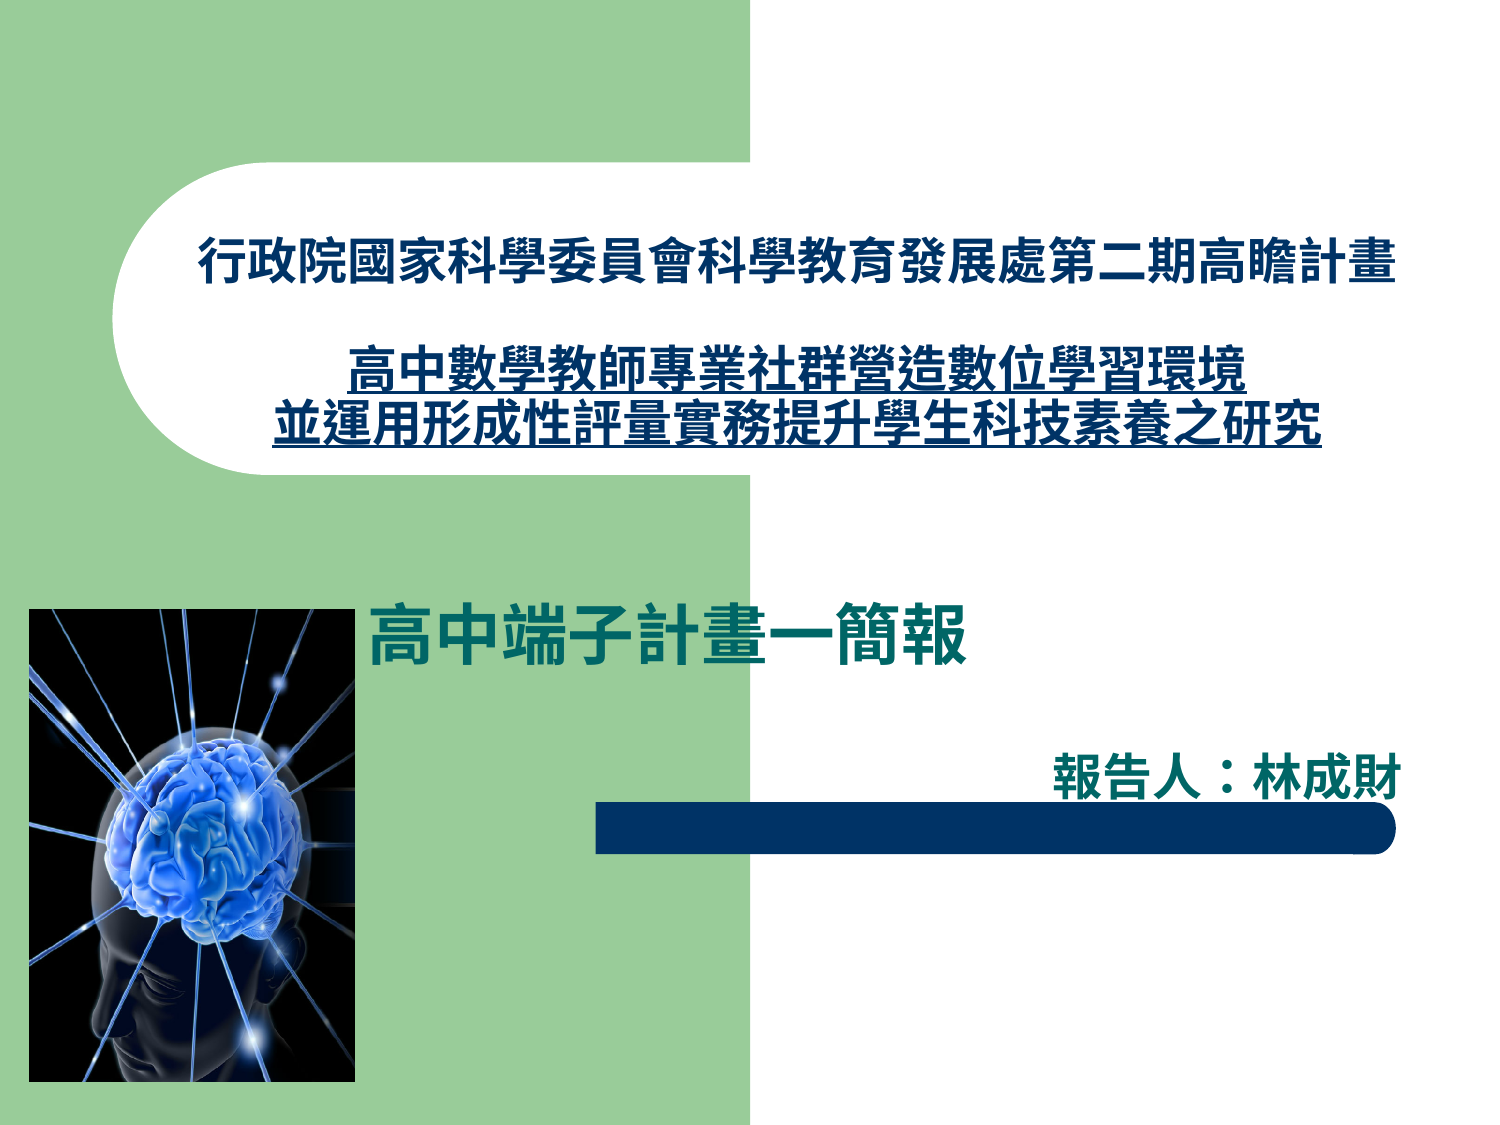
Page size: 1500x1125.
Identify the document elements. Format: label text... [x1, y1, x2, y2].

subtitle 高中端子計畫一簡報 報告人：林成財 [360, 574, 1411, 894]
title 行政院國家科學委員會科學教育發展處第二期高瞻計畫 高中數學教師專業社群營造數位學習環境 並運用形成性評量實務提升學生科技素養之研究 [144, 222, 1450, 465]
picture [29, 609, 355, 1083]
